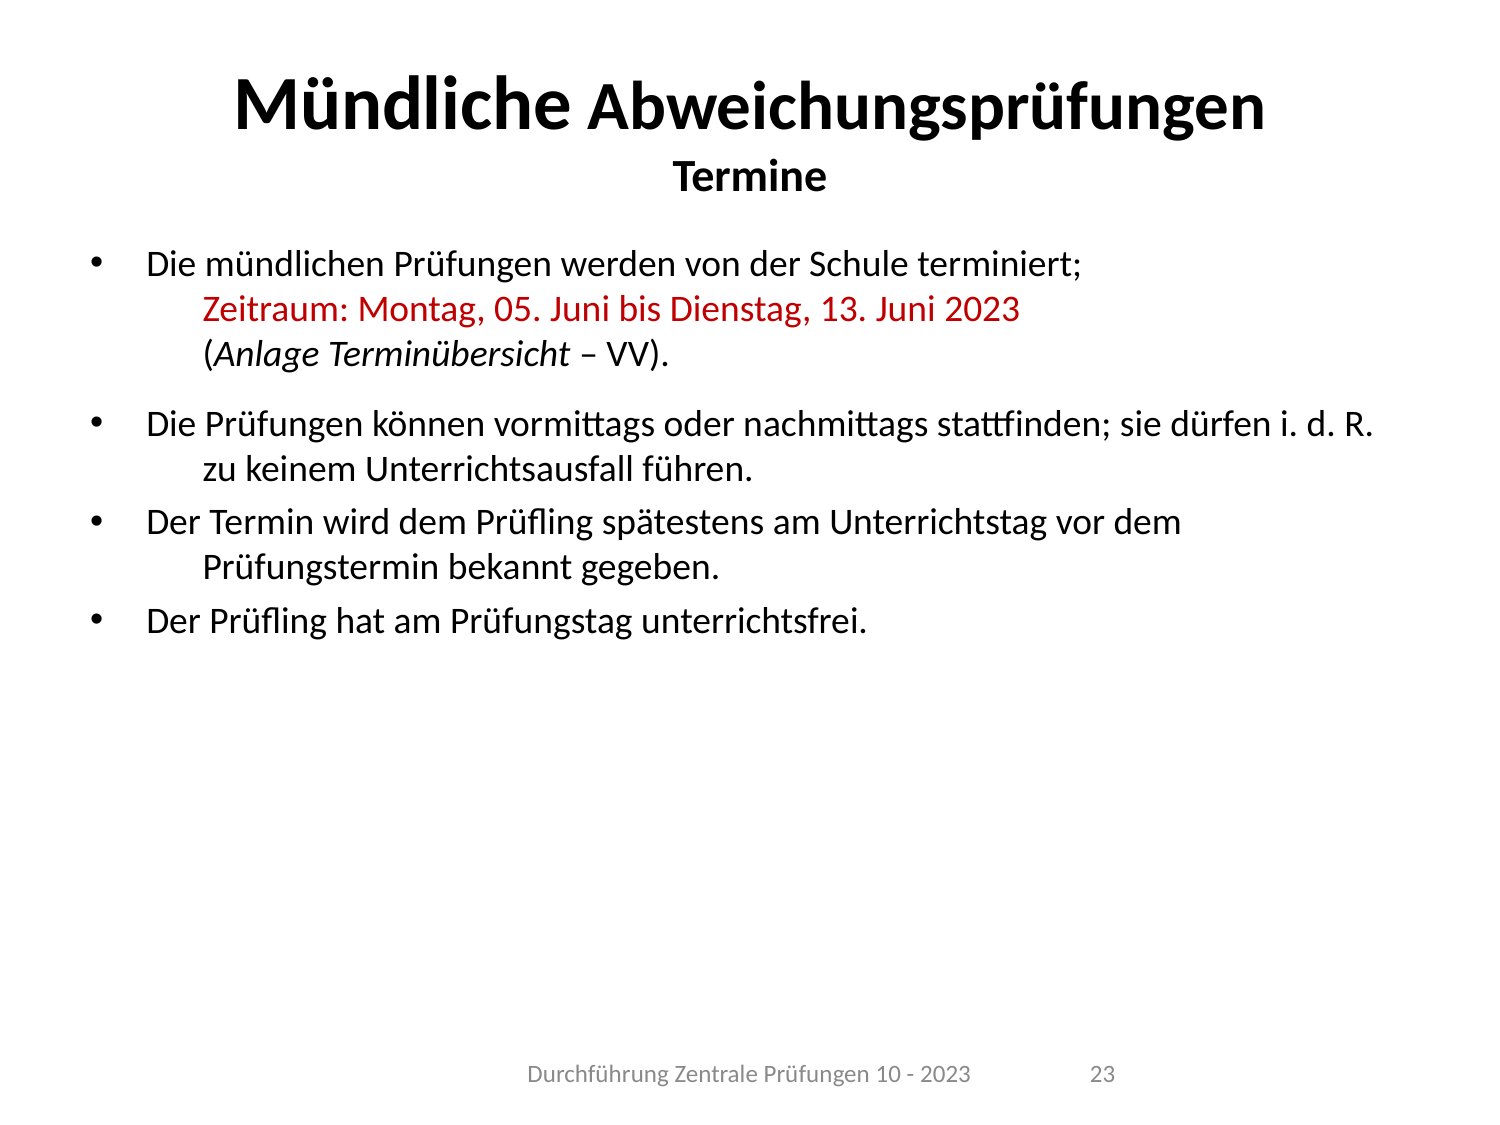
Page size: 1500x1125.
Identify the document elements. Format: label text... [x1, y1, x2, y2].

title Mündliche Abweichungsprüfungen Termine [75, 45, 1426, 209]
text_box Durchführung Zentrale Prüfungen 10 - 2023 [512, 1042, 988, 1103]
text_box 23 [1074, 1042, 1426, 1103]
list Die mündlichen Prüfungen werden von der Schule terminiert; Zeitraum: Montag, 05. Juni bis Dienstag, 13. Juni 2023 (Anlage Terminübersicht – VV). Die Prüfungen können vormittags oder nachmittags stattfinden; sie dürfen i. d. R. zu keinem Unterrichtsausfall führen. Der Termin wird dem Prüfling spätestens am Unterrichtstag vor dem Prüfungstermin bekannt gegeben. Der Prüfling hat am Prüfungstag unterrichtsfrei. [75, 231, 1426, 1005]
